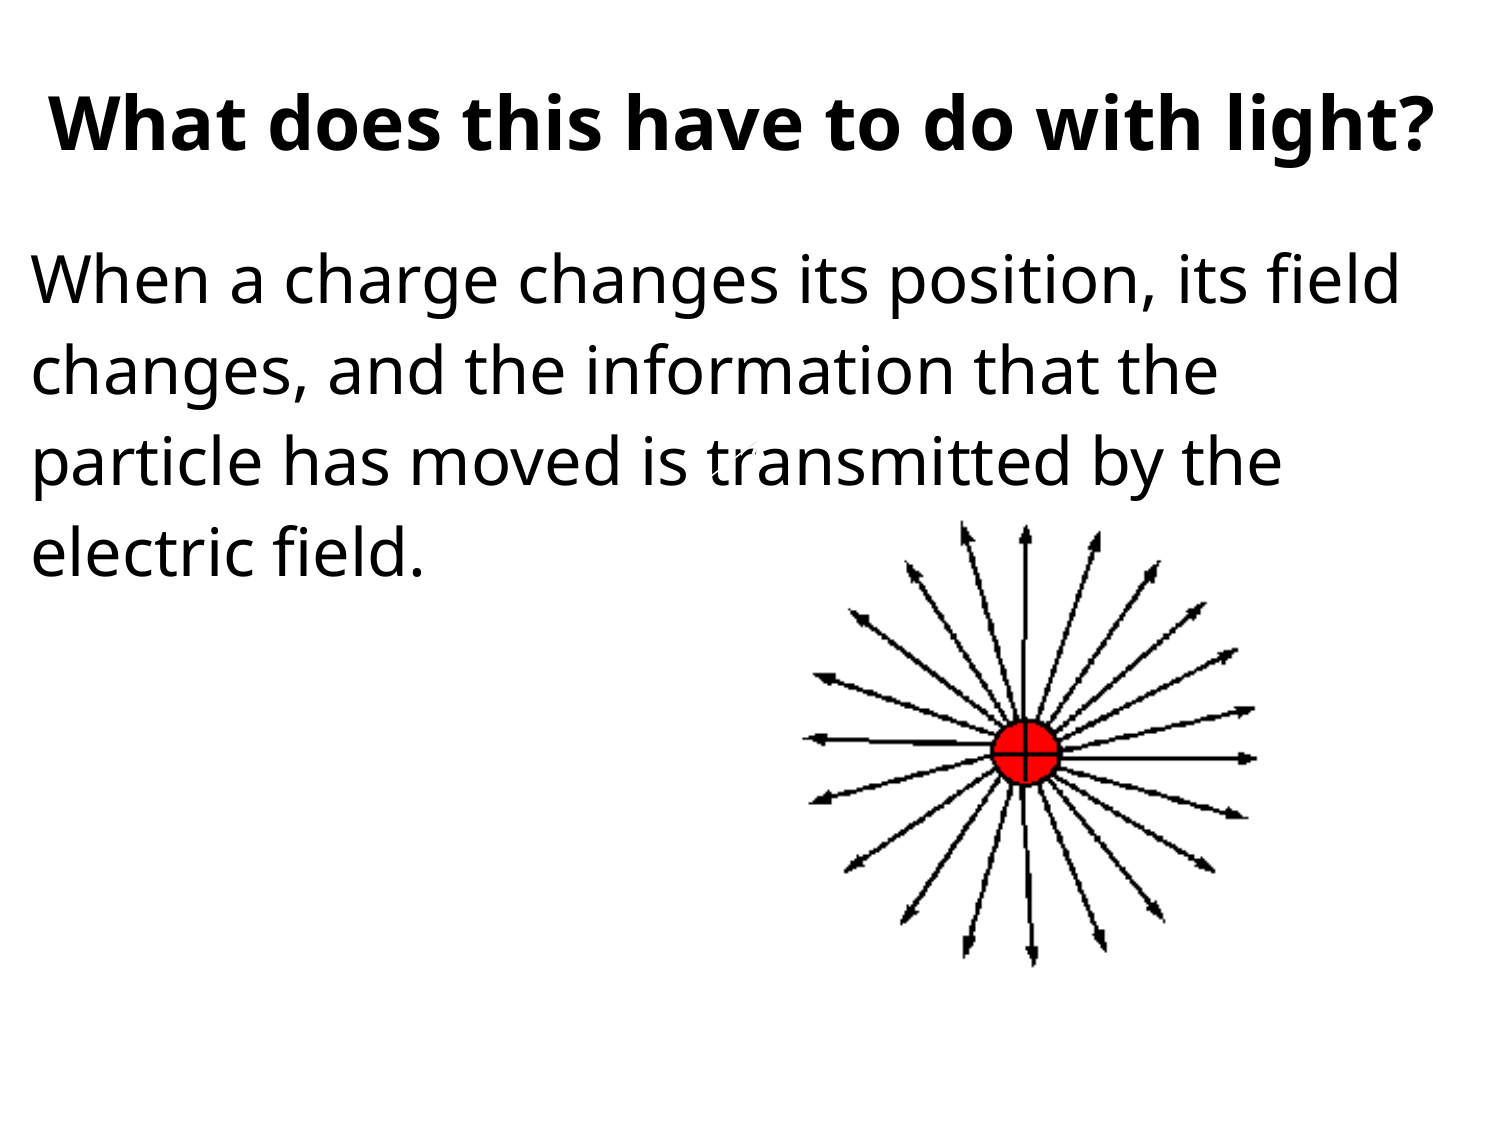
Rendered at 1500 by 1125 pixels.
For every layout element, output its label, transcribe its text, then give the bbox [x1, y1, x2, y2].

text_box [549, 436, 763, 600]
list When a charge changes its position, its field changes, and the information that the particle has moved is transmitted by the electric field. [30, 232, 1471, 1021]
picture [780, 506, 1288, 991]
title What does this have to do with light? [33, 77, 1471, 165]
